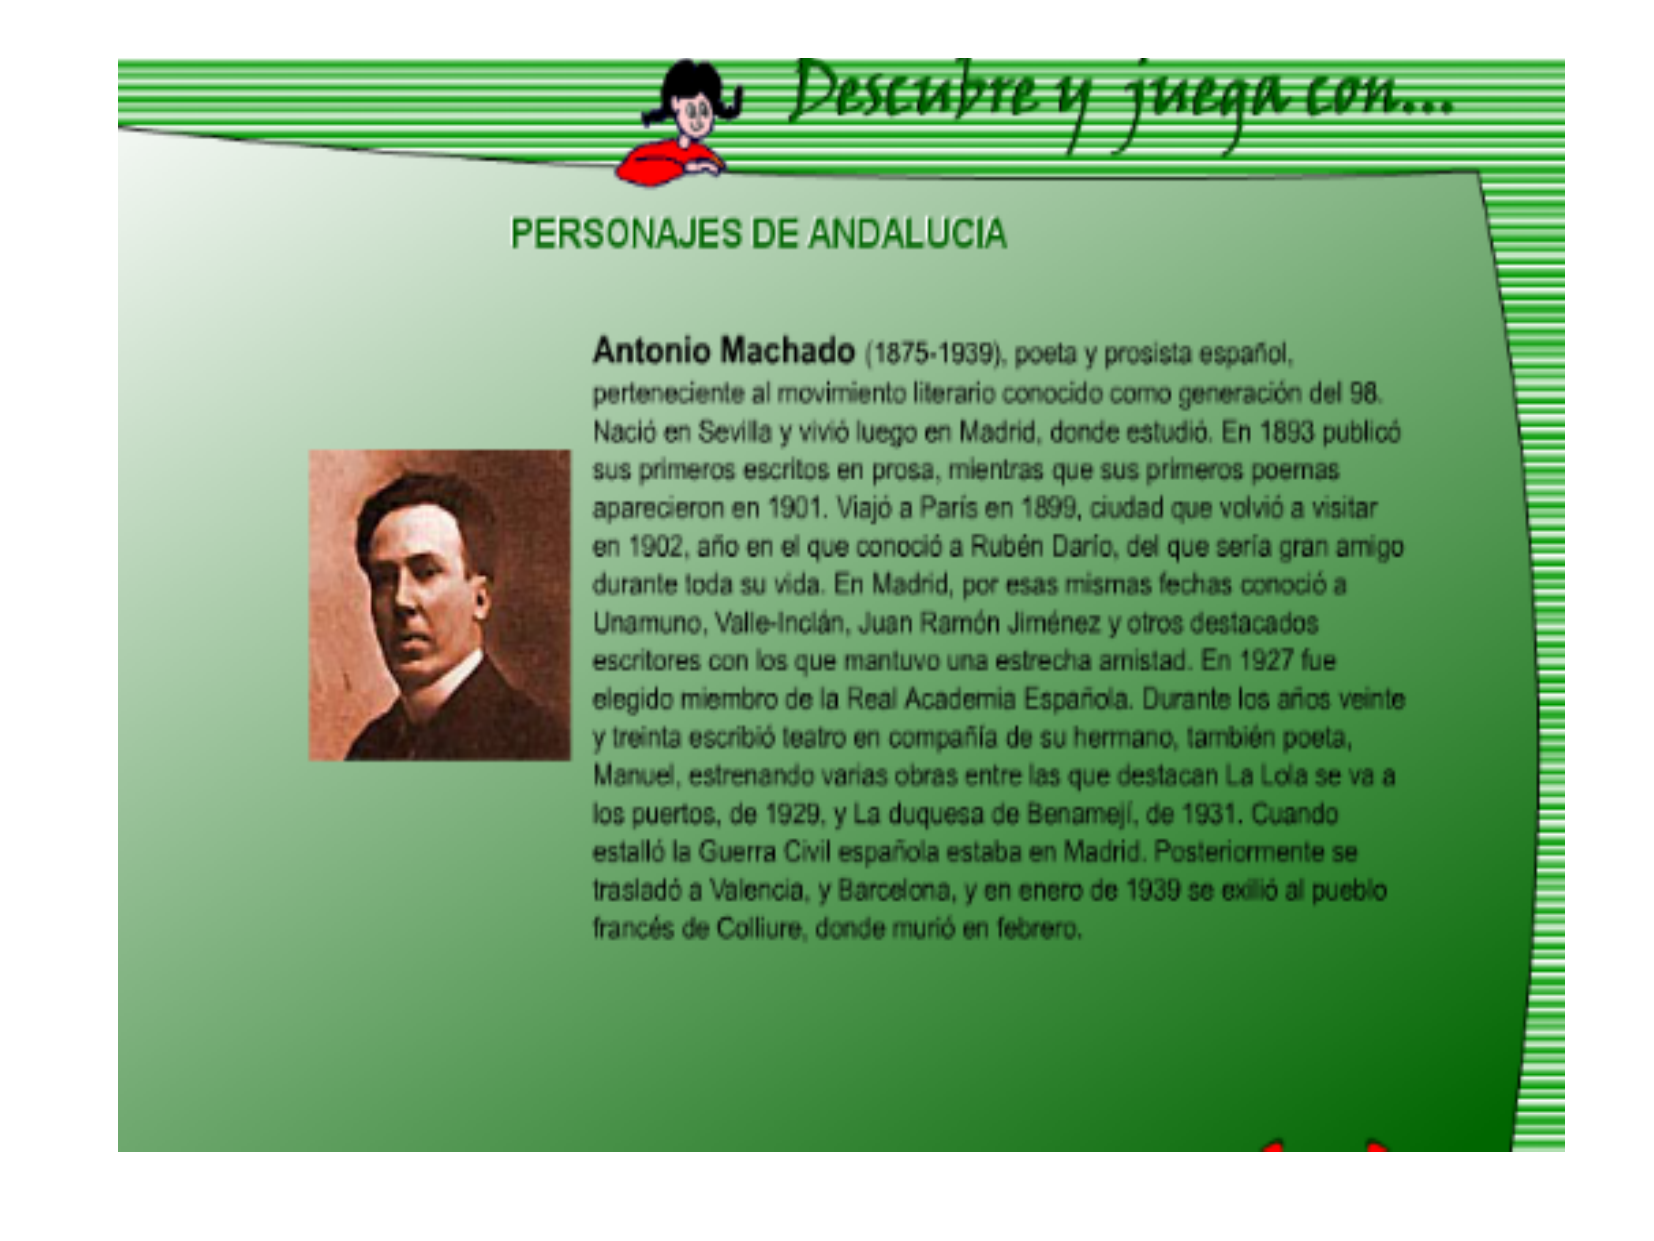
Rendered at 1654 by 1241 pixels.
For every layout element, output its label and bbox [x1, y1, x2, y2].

picture [118, 58, 1565, 1152]
